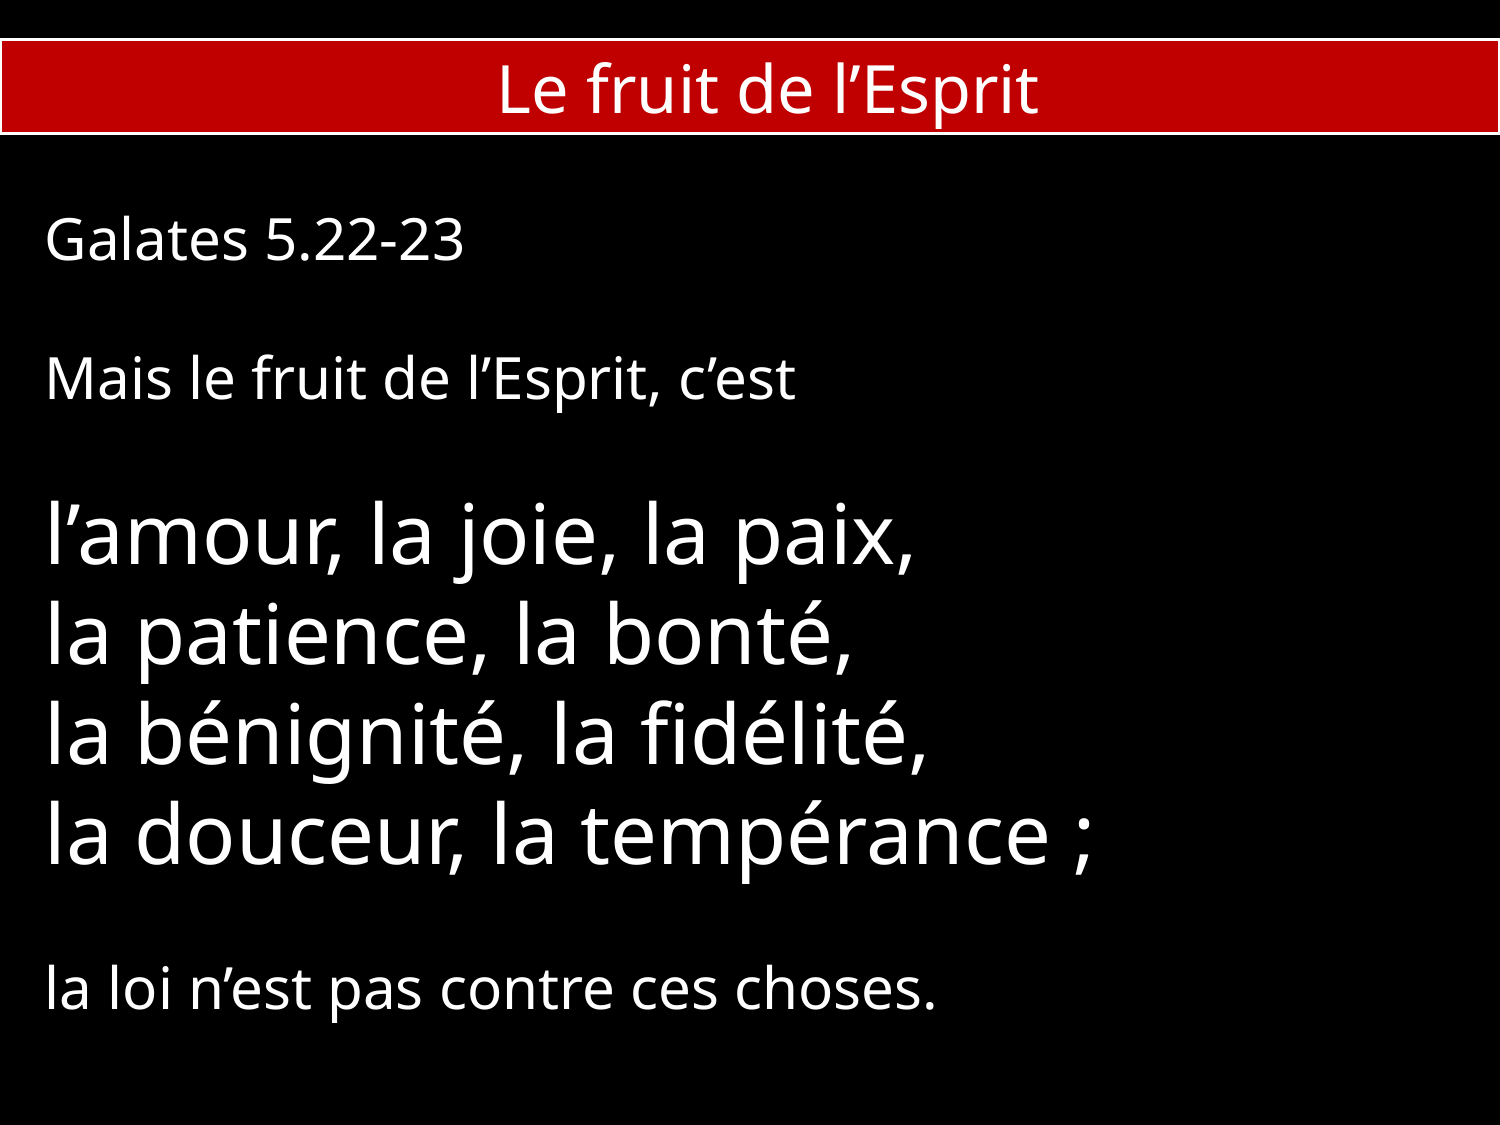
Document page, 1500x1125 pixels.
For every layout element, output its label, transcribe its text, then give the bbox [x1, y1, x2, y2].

text_box Galates 5.22-23 Mais le fruit de l’Esprit, c’est l’amour, la joie, la paix, la patience, la bonté, la bénignité, la fidélité, la douceur, la tempérance ; la loi n’est pas contre ces choses. [30, 194, 1470, 1099]
text_box Le fruit de l’Esprit [0, 39, 1500, 134]
